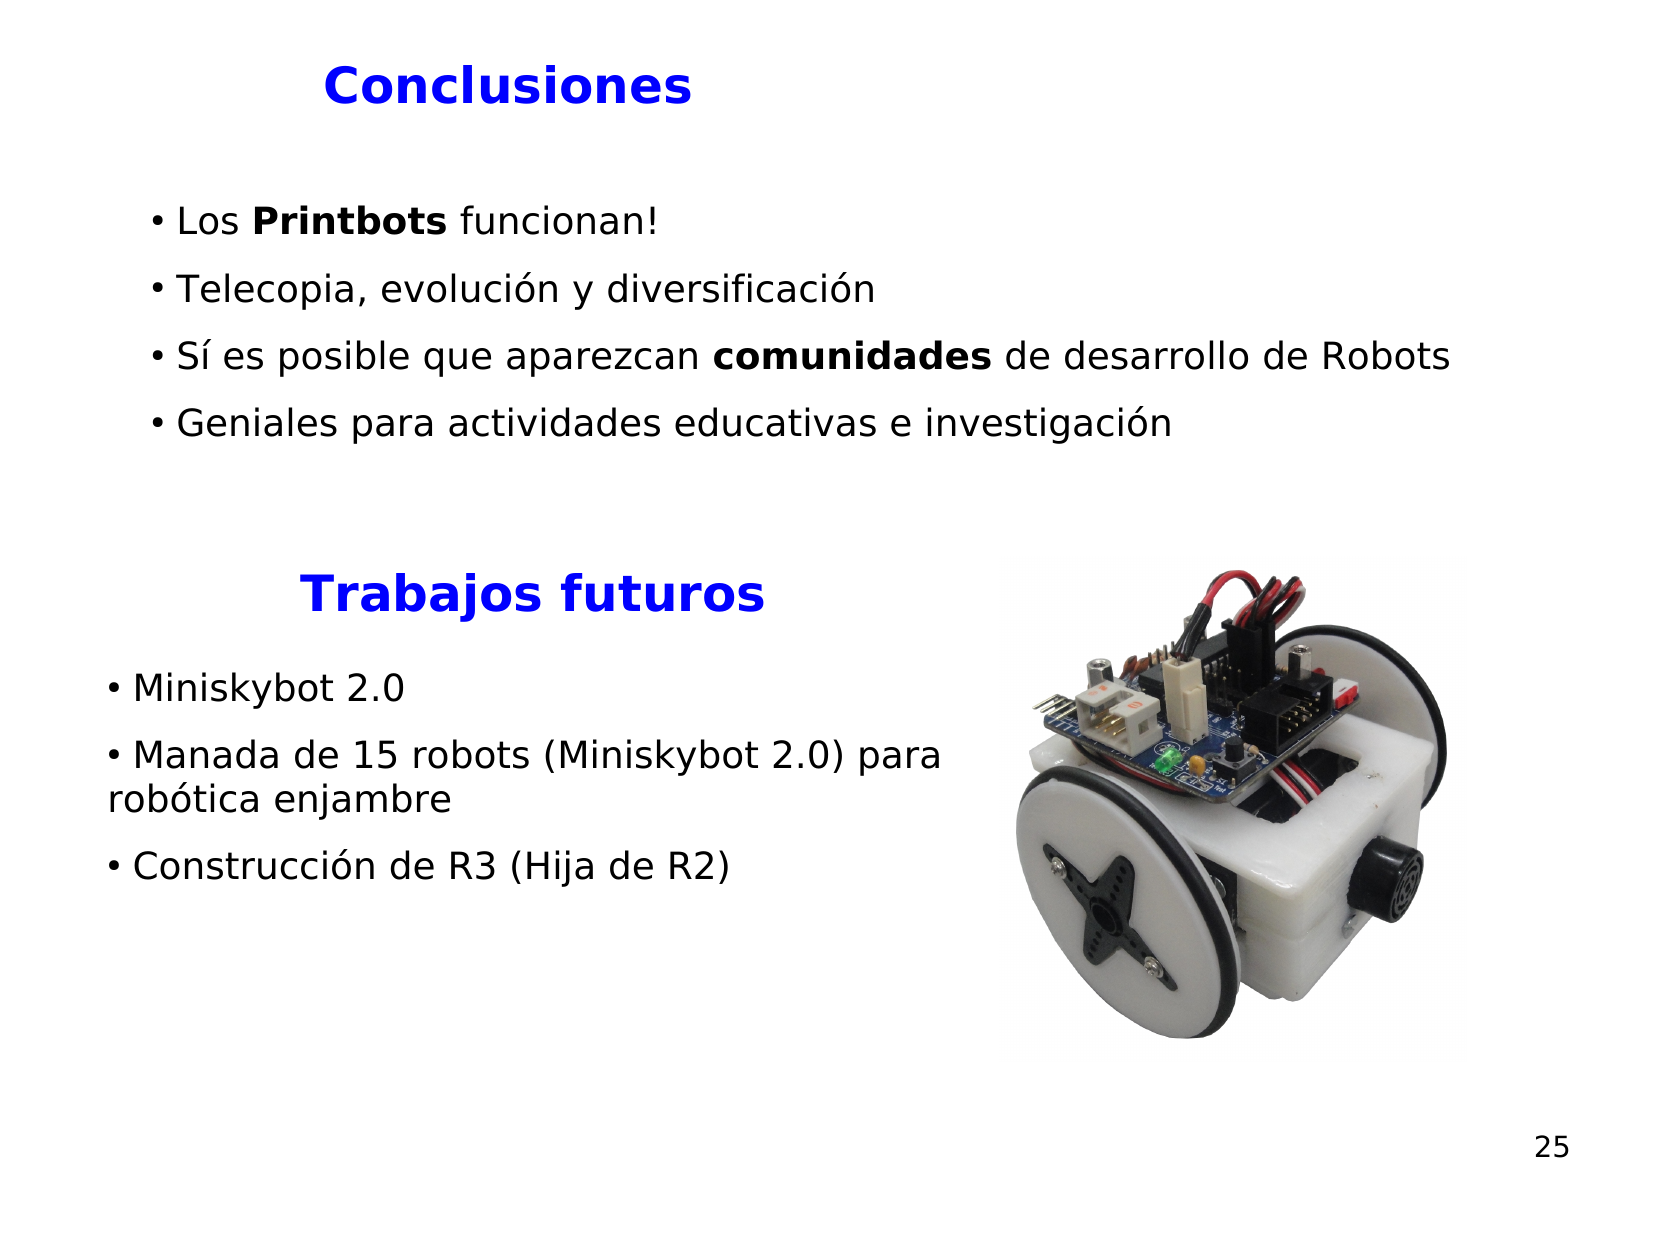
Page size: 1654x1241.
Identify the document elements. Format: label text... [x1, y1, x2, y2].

text_box Miniskybot 2.0 Manada de 15 robots (Miniskybot 2.0) para robótica enjambre Construcción de R3 (Hija de R2) [92, 659, 964, 896]
picture [999, 556, 1467, 1062]
text_box Conclusiones [308, 49, 911, 123]
text_box Trabajos futuros [285, 557, 888, 631]
text_box Los Printbots funcionan! Telecopia, evolución y diversificación Sí es posible que aparezcan comunidades de desarrollo de Robots Geniales para actividades educativas e investigación [136, 192, 1554, 453]
